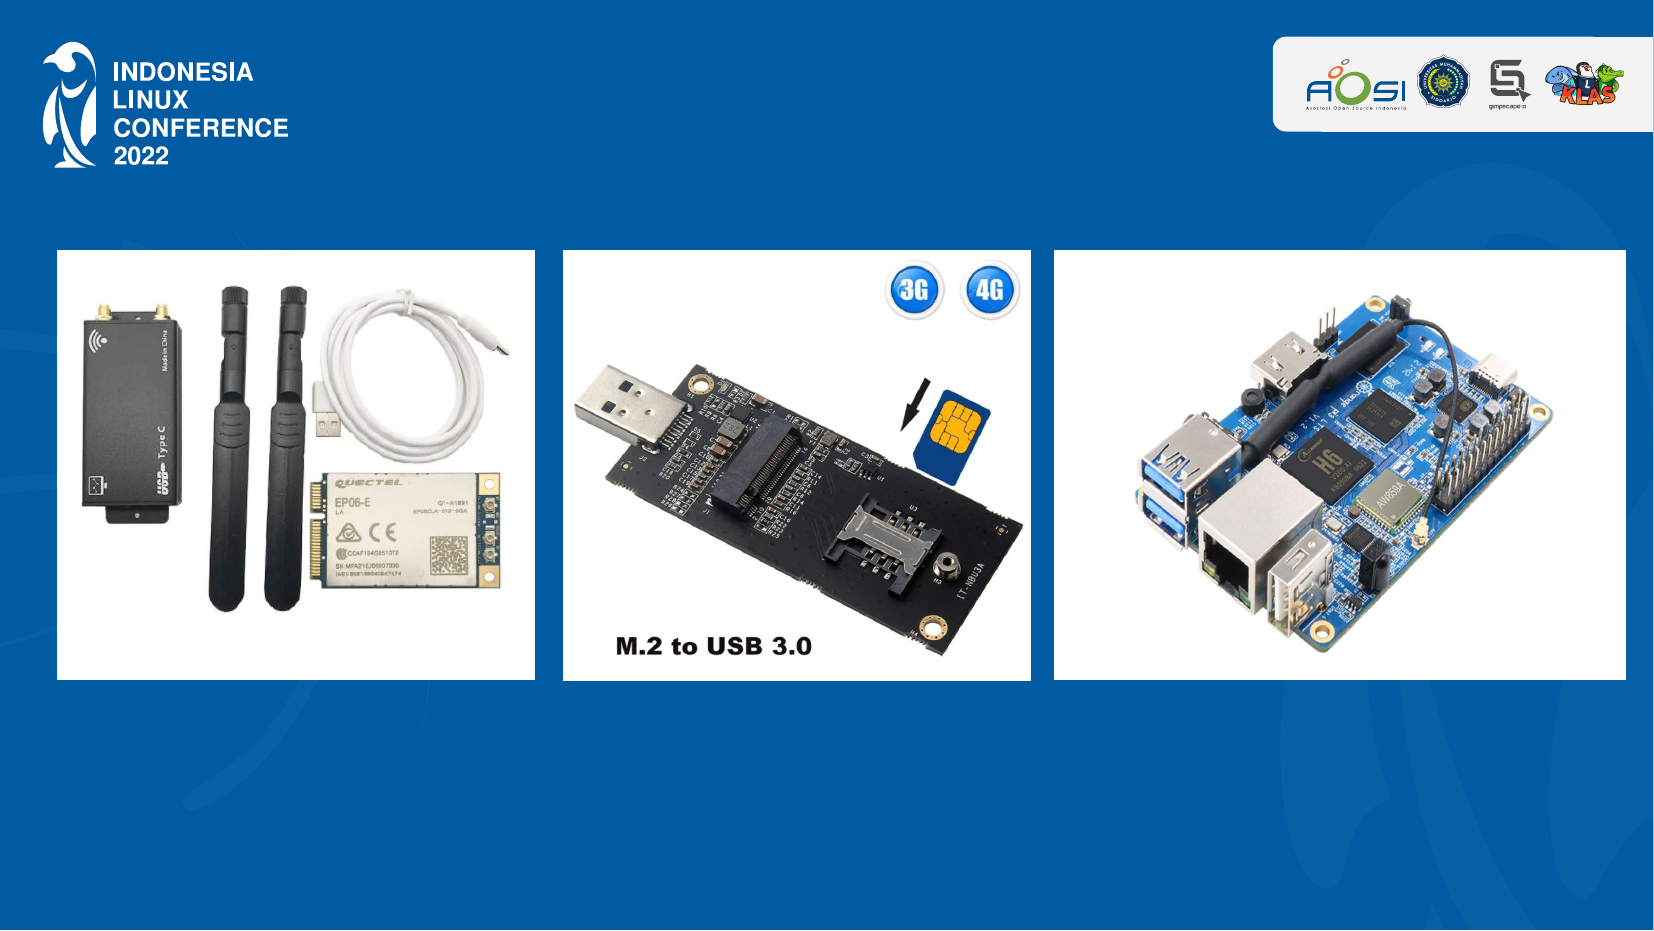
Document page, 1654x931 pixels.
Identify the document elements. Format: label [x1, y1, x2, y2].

picture [1054, 250, 1626, 680]
picture [1416, 54, 1471, 108]
picture [563, 250, 1031, 681]
picture [1545, 62, 1624, 105]
picture [57, 250, 535, 680]
